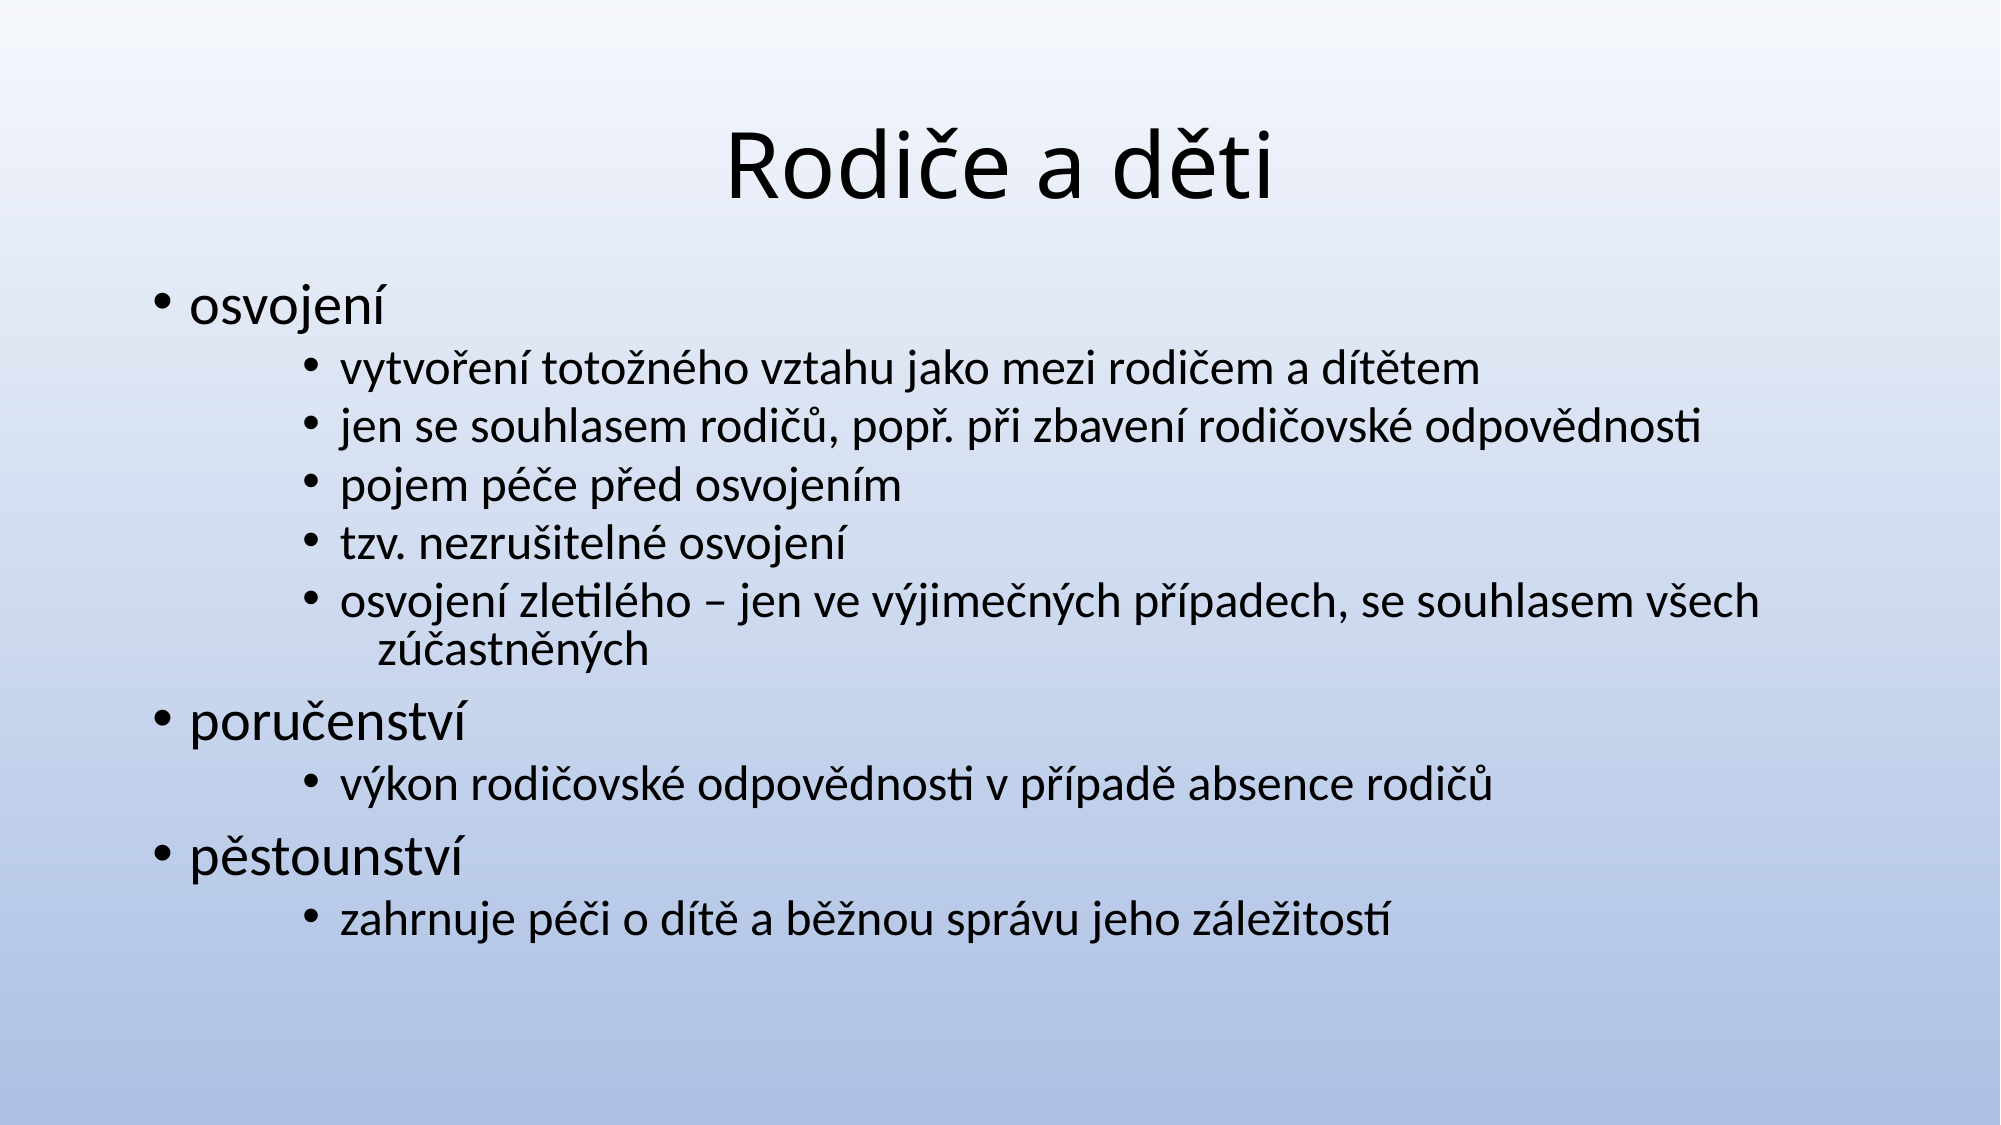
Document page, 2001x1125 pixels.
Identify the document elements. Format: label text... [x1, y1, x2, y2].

list osvojení vytvoření totožného vztahu jako mezi rodičem a dítětem jen se souhlasem rodičů, popř. při zbavení rodičovské odpovědnosti pojem péče před osvojením tzv. nezrušitelné osvojení osvojení zletilého – jen ve výjimečných případech, se souhlasem všech zúčastněných poručenství výkon rodičovské odpovědnosti v případě absence rodičů pěstounství zahrnuje péči o dítě a běžnou správu jeho záležitostí [137, 272, 1807, 1066]
title Rodiče a děti [137, 59, 1863, 278]
